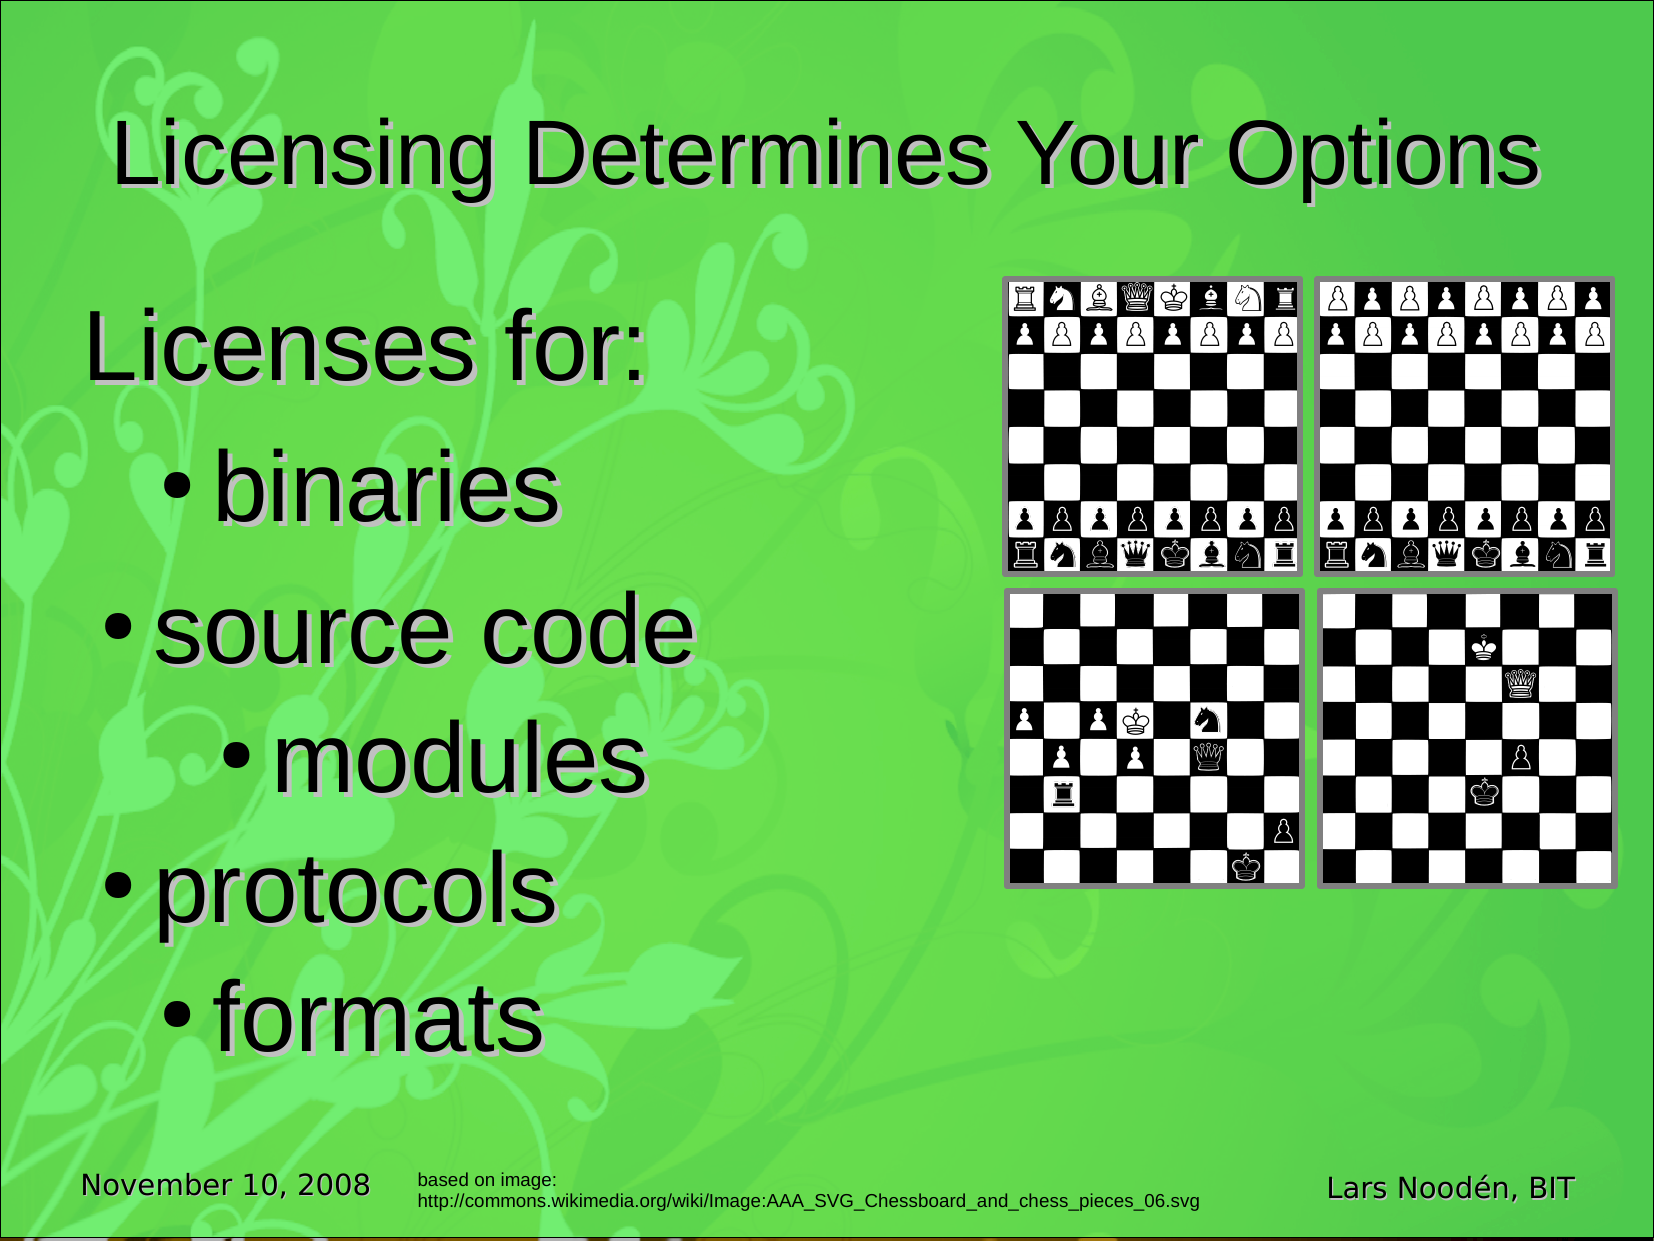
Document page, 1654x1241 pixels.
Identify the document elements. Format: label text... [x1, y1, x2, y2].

picture [1008, 282, 1297, 571]
picture [1320, 282, 1610, 571]
picture [1010, 594, 1299, 883]
picture [1323, 594, 1612, 883]
list Licenses for: binaries source code modules protocols formats [82, 290, 976, 1094]
title Licensing Determines Your Options [82, 49, 1571, 257]
text_box based on image: http://commons.wikimedia.org/wiki/Image:AAA_SVG_Chessboard_and_chess_pieces_06.svg [402, 1162, 1336, 1220]
